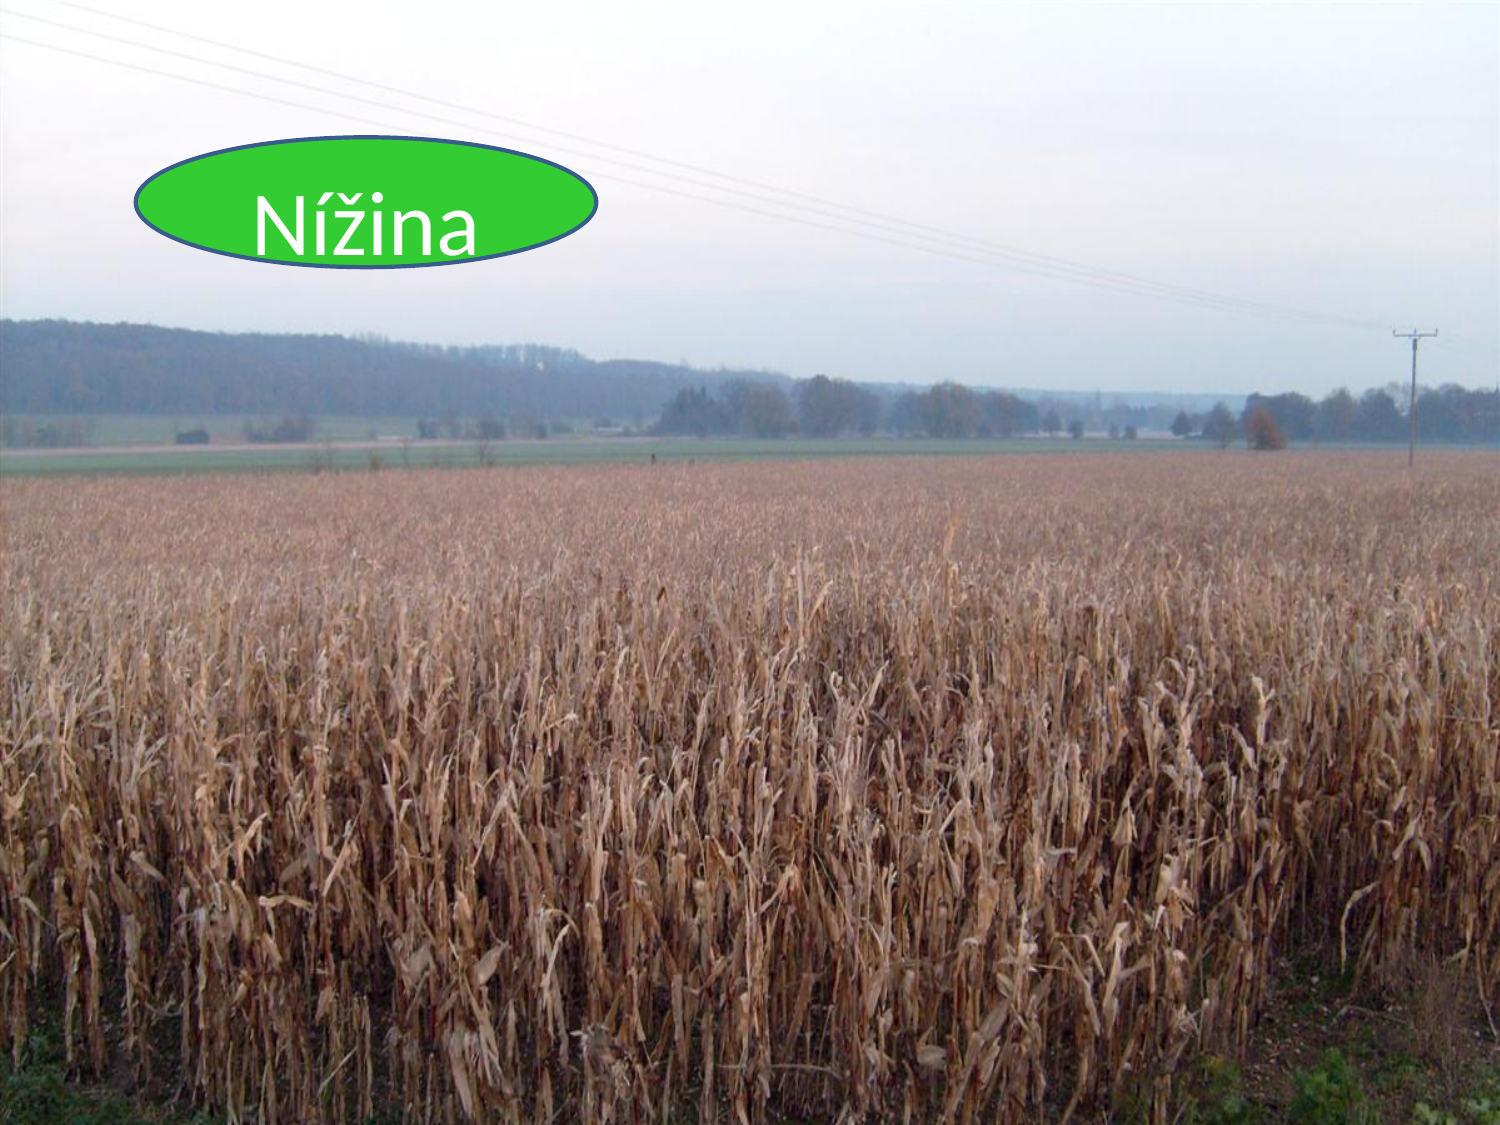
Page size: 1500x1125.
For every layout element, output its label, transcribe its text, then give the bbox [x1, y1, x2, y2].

text_box Nížina [135, 137, 597, 268]
picture [0, 0, 1500, 1125]
